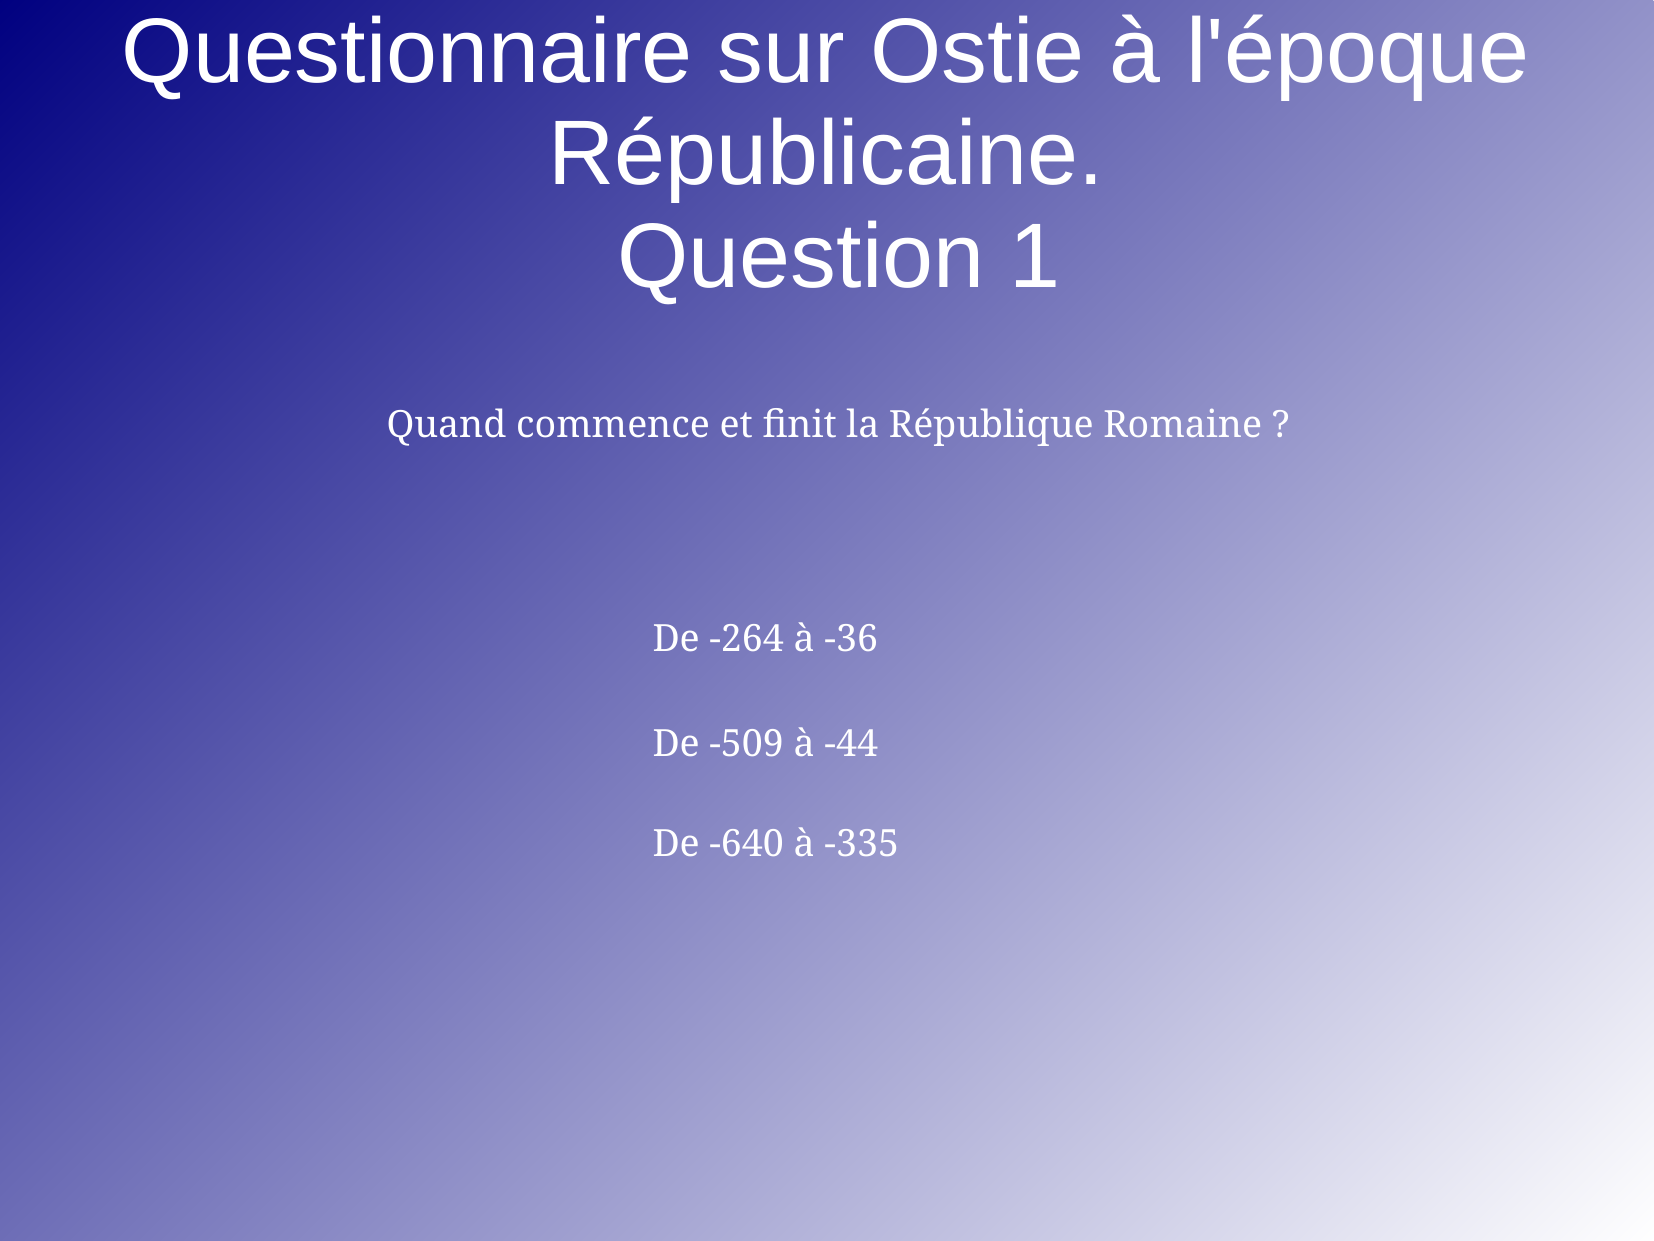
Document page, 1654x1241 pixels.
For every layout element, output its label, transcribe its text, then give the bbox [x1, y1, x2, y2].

text_box De -509 à -44 [637, 708, 1016, 774]
title Questionnaire sur Ostie à l'époque Républicaine. Question 1 [82, 0, 1571, 307]
text_box De -264 à -36 [637, 604, 1347, 670]
text_box De -640 à -335 [637, 808, 969, 875]
text_box Quand commence et finit la République Romaine ? [283, 389, 1394, 455]
